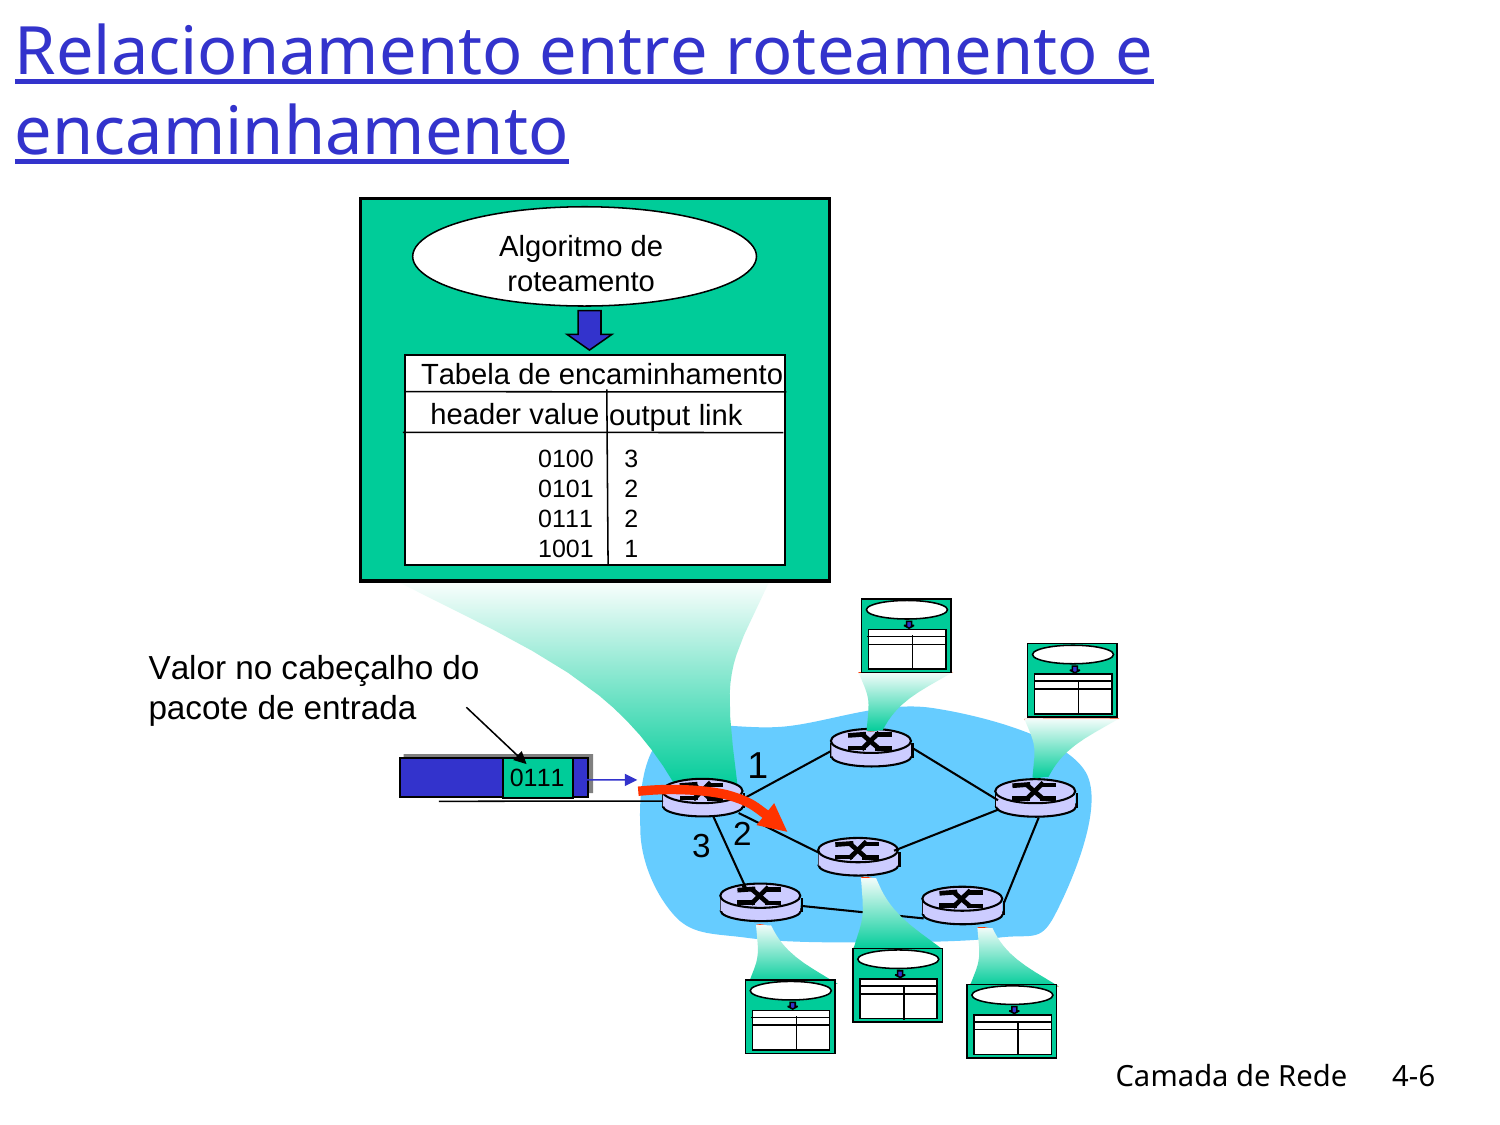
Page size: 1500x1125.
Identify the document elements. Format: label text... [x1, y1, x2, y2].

text_box 3 [677, 816, 726, 873]
text_box Camada de Rede [887, 1050, 1339, 1125]
text_box [861, 598, 951, 619]
text_box output link [608, 393, 762, 431]
text_box [913, 645, 946, 669]
text_box [859, 949, 938, 968]
text_box [1019, 1023, 1051, 1029]
text_box [869, 637, 912, 644]
text_box [581, 754, 594, 779]
text_box [753, 1018, 796, 1024]
text_box 0100 0101 0111 1001 [523, 434, 609, 570]
text_box [905, 995, 937, 1018]
text_box [360, 198, 1120, 999]
text_box [1019, 1030, 1051, 1054]
text_box [1035, 667, 1112, 680]
text_box 2 [718, 804, 767, 861]
text_box [869, 645, 912, 669]
text_box 1 [732, 732, 783, 794]
text_box output link [590, 393, 606, 431]
text_box [1079, 682, 1112, 688]
text_box 3 2 2 1 [609, 434, 654, 570]
text_box [1079, 690, 1112, 714]
text_box output link [654, 434, 762, 439]
text_box [753, 1026, 796, 1050]
text_box [860, 971, 937, 985]
text_box [974, 1023, 1017, 1029]
text_box [1035, 690, 1078, 714]
text_box header value [415, 393, 590, 431]
text_box Tabela de encaminhamento [406, 347, 799, 398]
text_box [1035, 682, 1078, 688]
text_box Relacionamento entre roteamento e encaminhamento [0, 0, 1249, 176]
text_box [974, 1030, 1017, 1054]
text_box [860, 995, 903, 1018]
text_box [974, 1007, 1051, 1021]
text_box Valor no cabeçalho do pacote de entrada [133, 638, 520, 734]
text_box [1033, 646, 1113, 663]
text_box header value [415, 387, 615, 391]
text_box Algoritmo de roteamento [428, 219, 735, 306]
text_box [581, 781, 594, 798]
text_box header value [415, 434, 523, 439]
text_box [913, 637, 946, 644]
text_box [869, 630, 946, 636]
text_box 0111 [495, 754, 581, 800]
text_box [797, 1018, 829, 1024]
text_box 4-<número> [1339, 1050, 1451, 1125]
text_box [973, 985, 1052, 1004]
text_box [905, 987, 937, 993]
text_box [860, 987, 903, 993]
text_box [753, 1011, 829, 1017]
text_box [399, 754, 495, 798]
text_box [797, 1026, 829, 1050]
